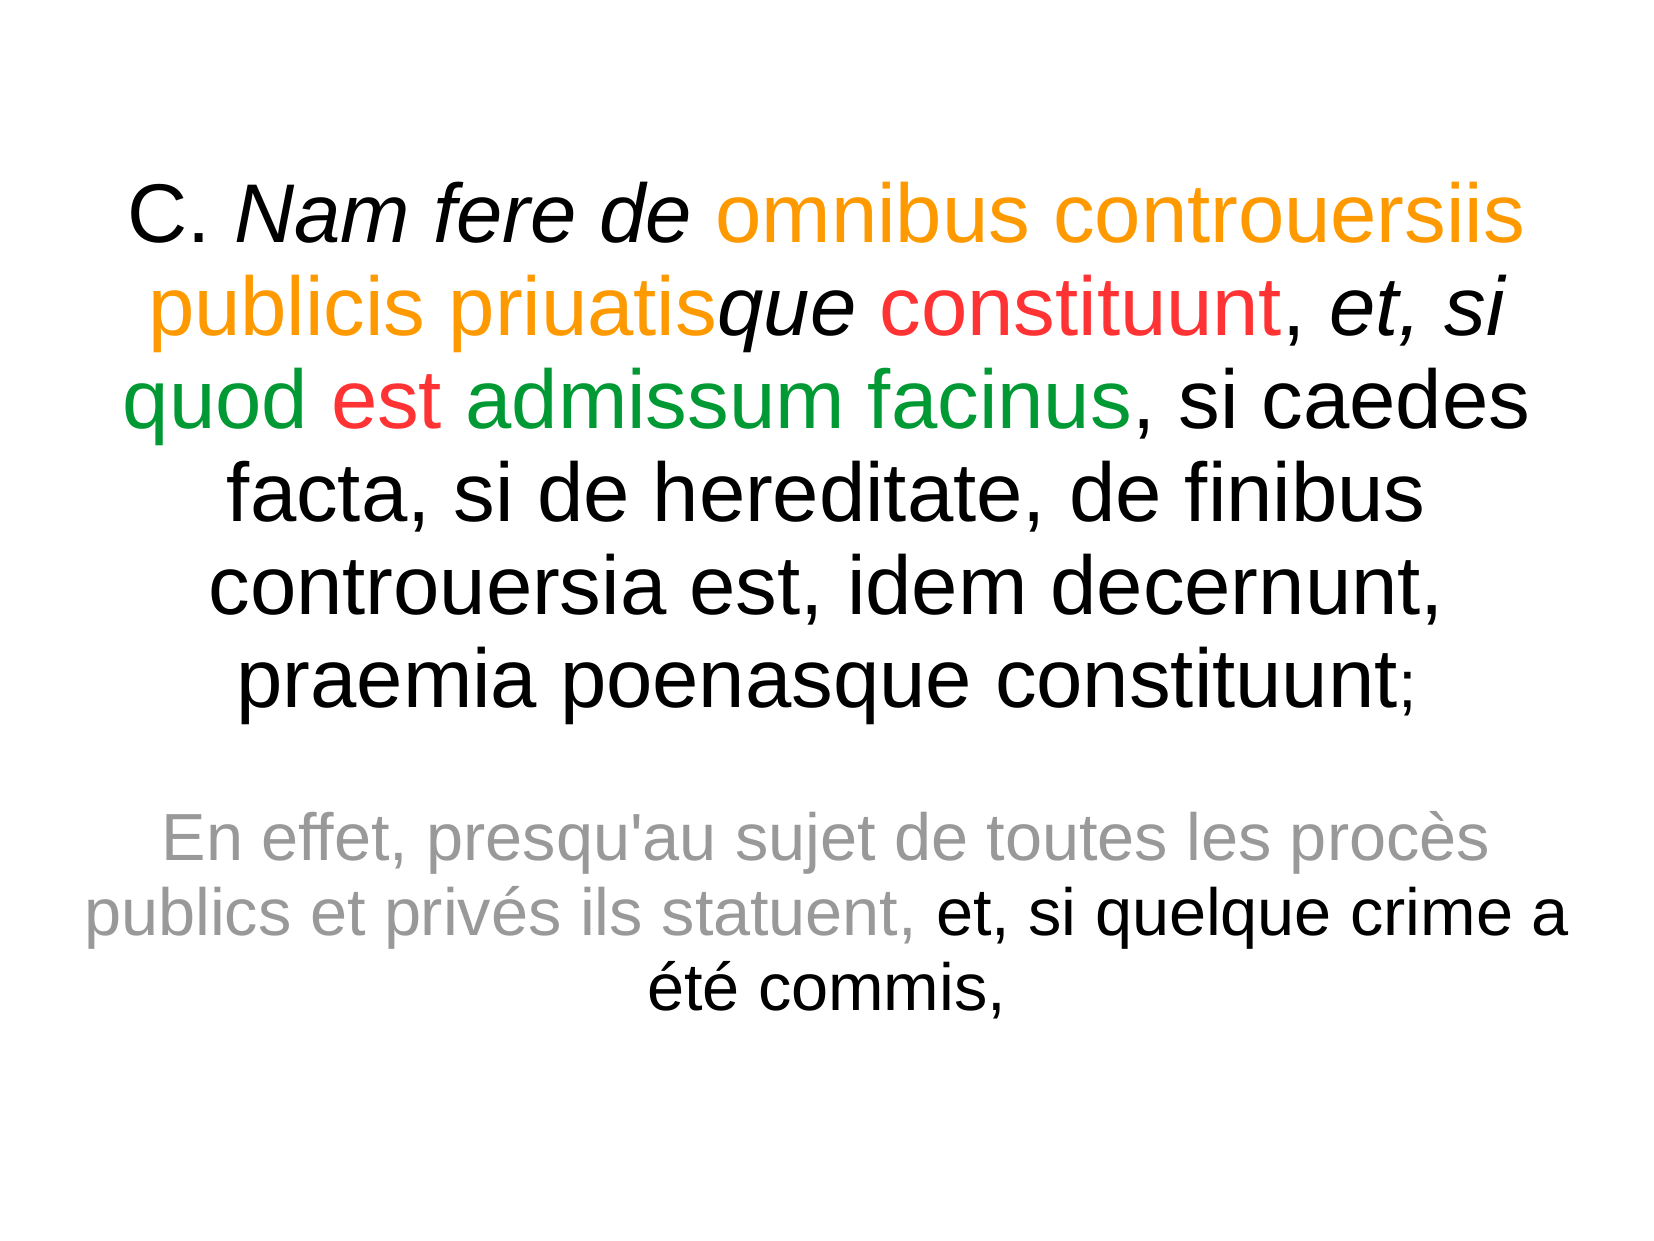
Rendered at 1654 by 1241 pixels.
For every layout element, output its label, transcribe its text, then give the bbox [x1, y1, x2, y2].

subtitle C. Nam fere de omnibus controuersiis publicis priuatisque constituunt, et, si quod est admissum facinus, si caedes facta, si de hereditate, de finibus controuersia est, idem decernunt, praemia poenasque constituunt; En effet, presqu'au sujet de toutes les procès publics et privés ils statuent, et, si quelque crime a été commis, [82, 82, 1571, 1109]
